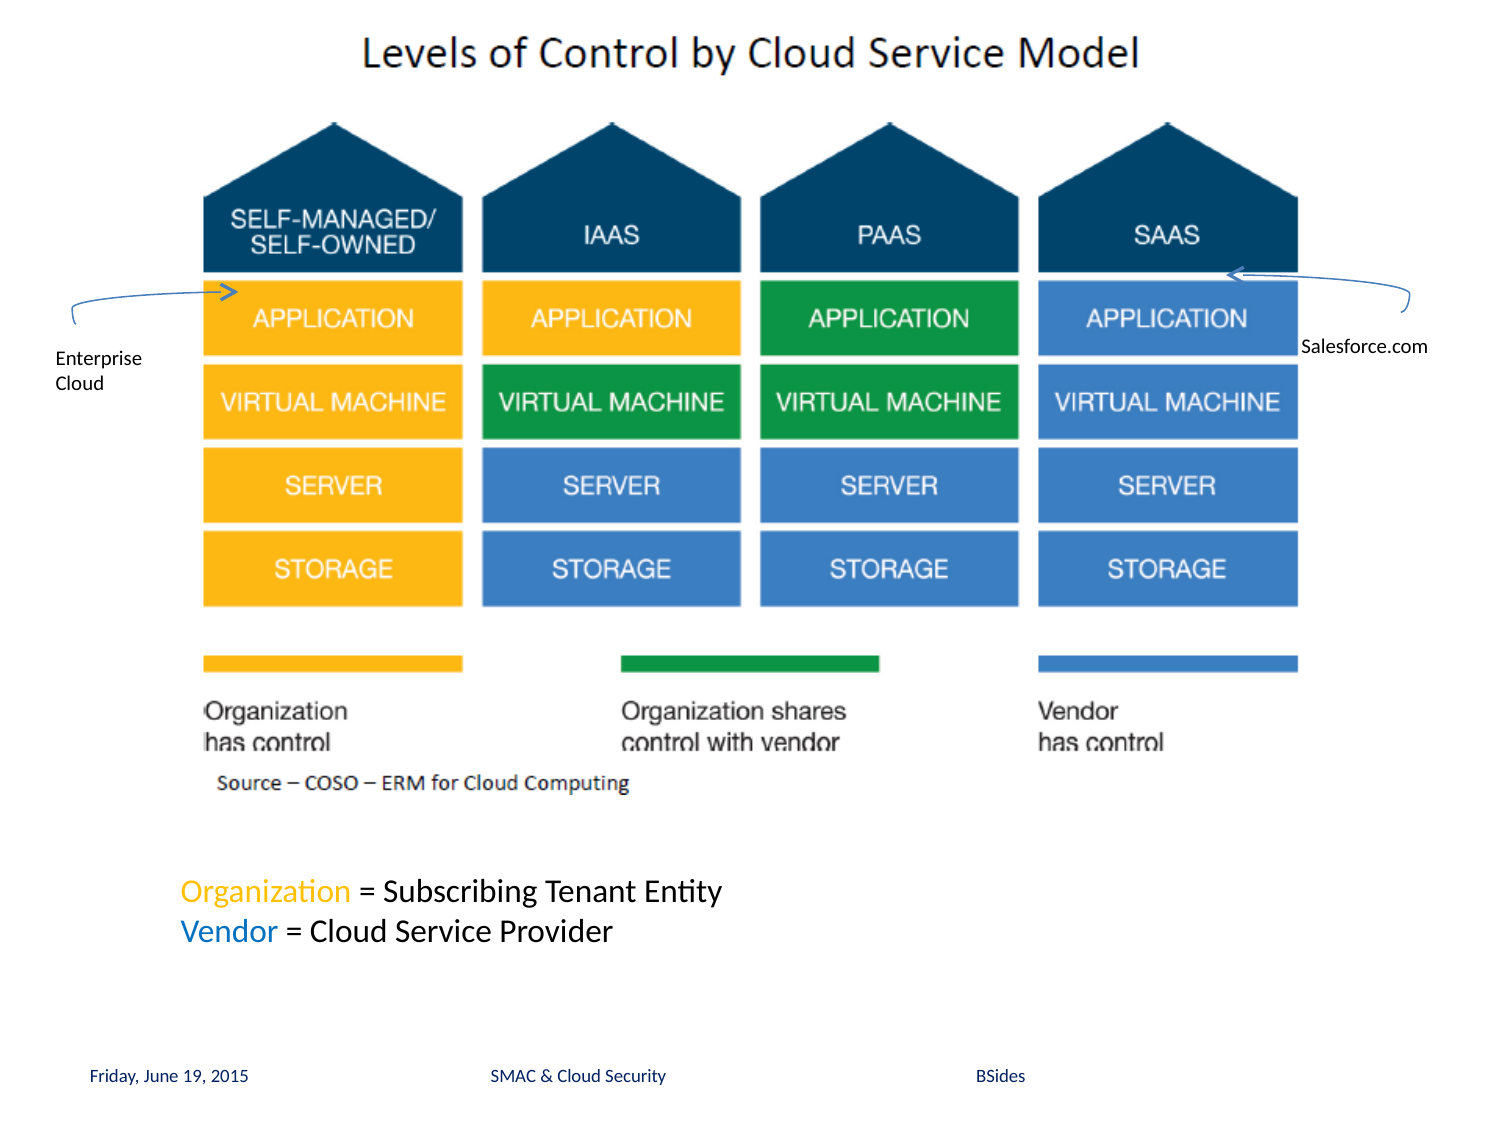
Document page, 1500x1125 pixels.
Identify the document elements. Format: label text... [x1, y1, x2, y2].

text_box Salesforce.com [1286, 324, 1475, 365]
picture [185, 13, 1317, 795]
text_box Organization = Subscribing Tenant Entity Vendor = Cloud Service Provider [165, 862, 880, 957]
text_box Enterprise Cloud [40, 337, 178, 403]
text_box Friday, June 19, 2015 SMAC & Cloud Security BSides [74, 1042, 1395, 1103]
